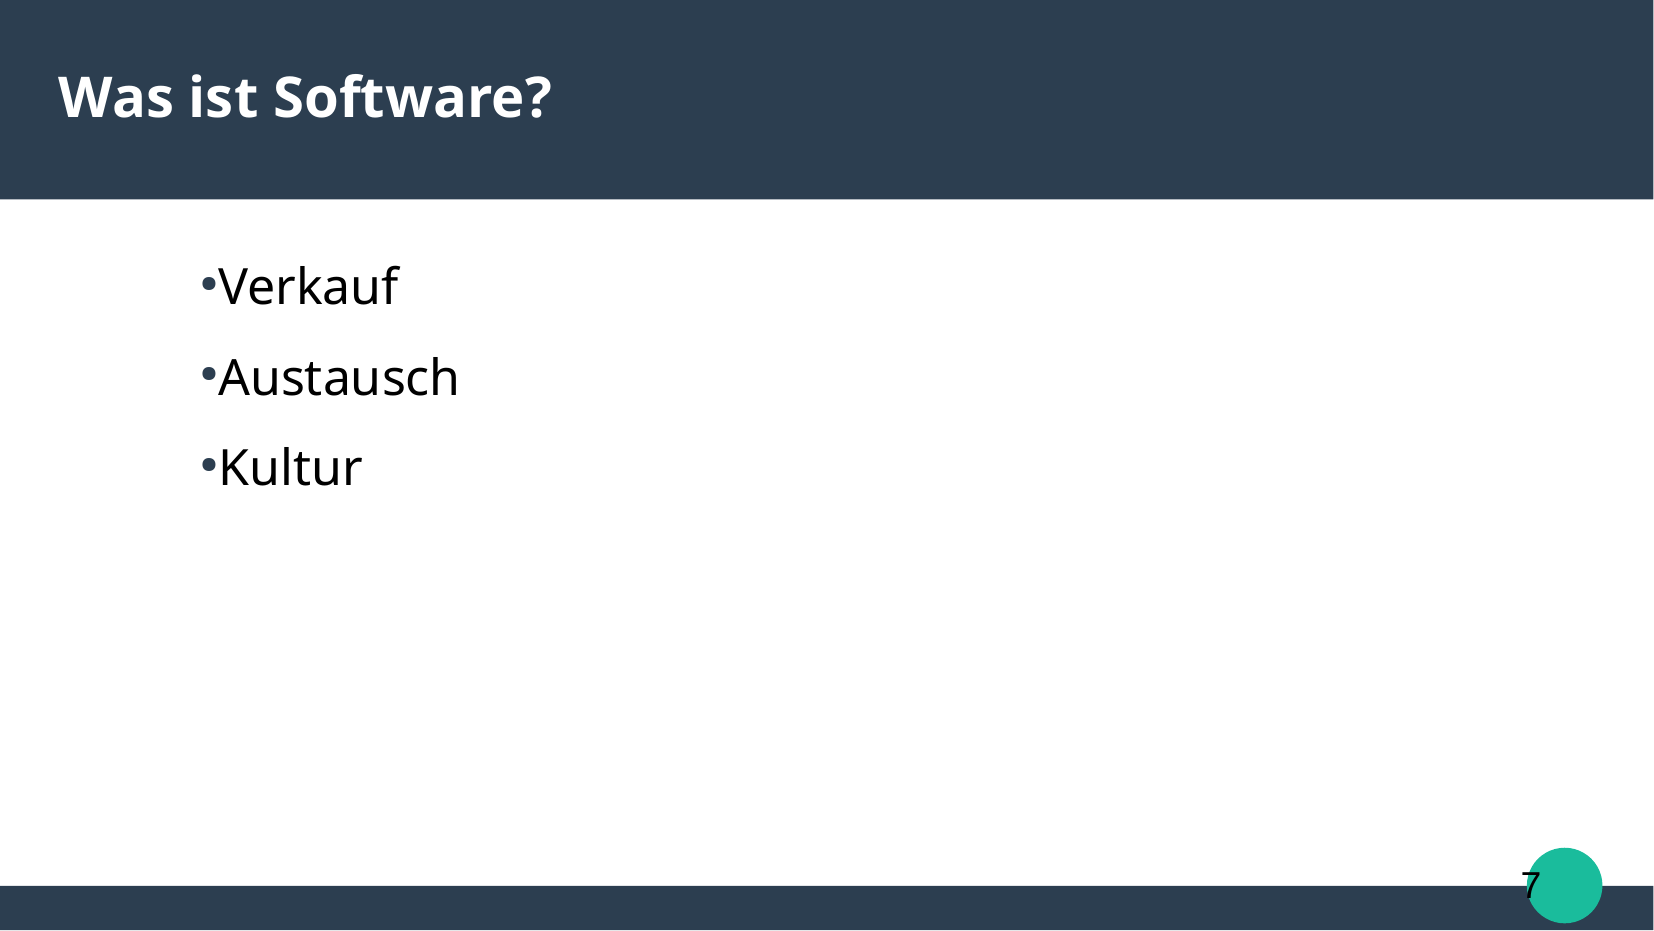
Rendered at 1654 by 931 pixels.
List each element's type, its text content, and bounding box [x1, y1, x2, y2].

title Was ist Software? [59, 37, 1595, 155]
list Verkauf Austausch Kultur [59, 243, 1595, 864]
